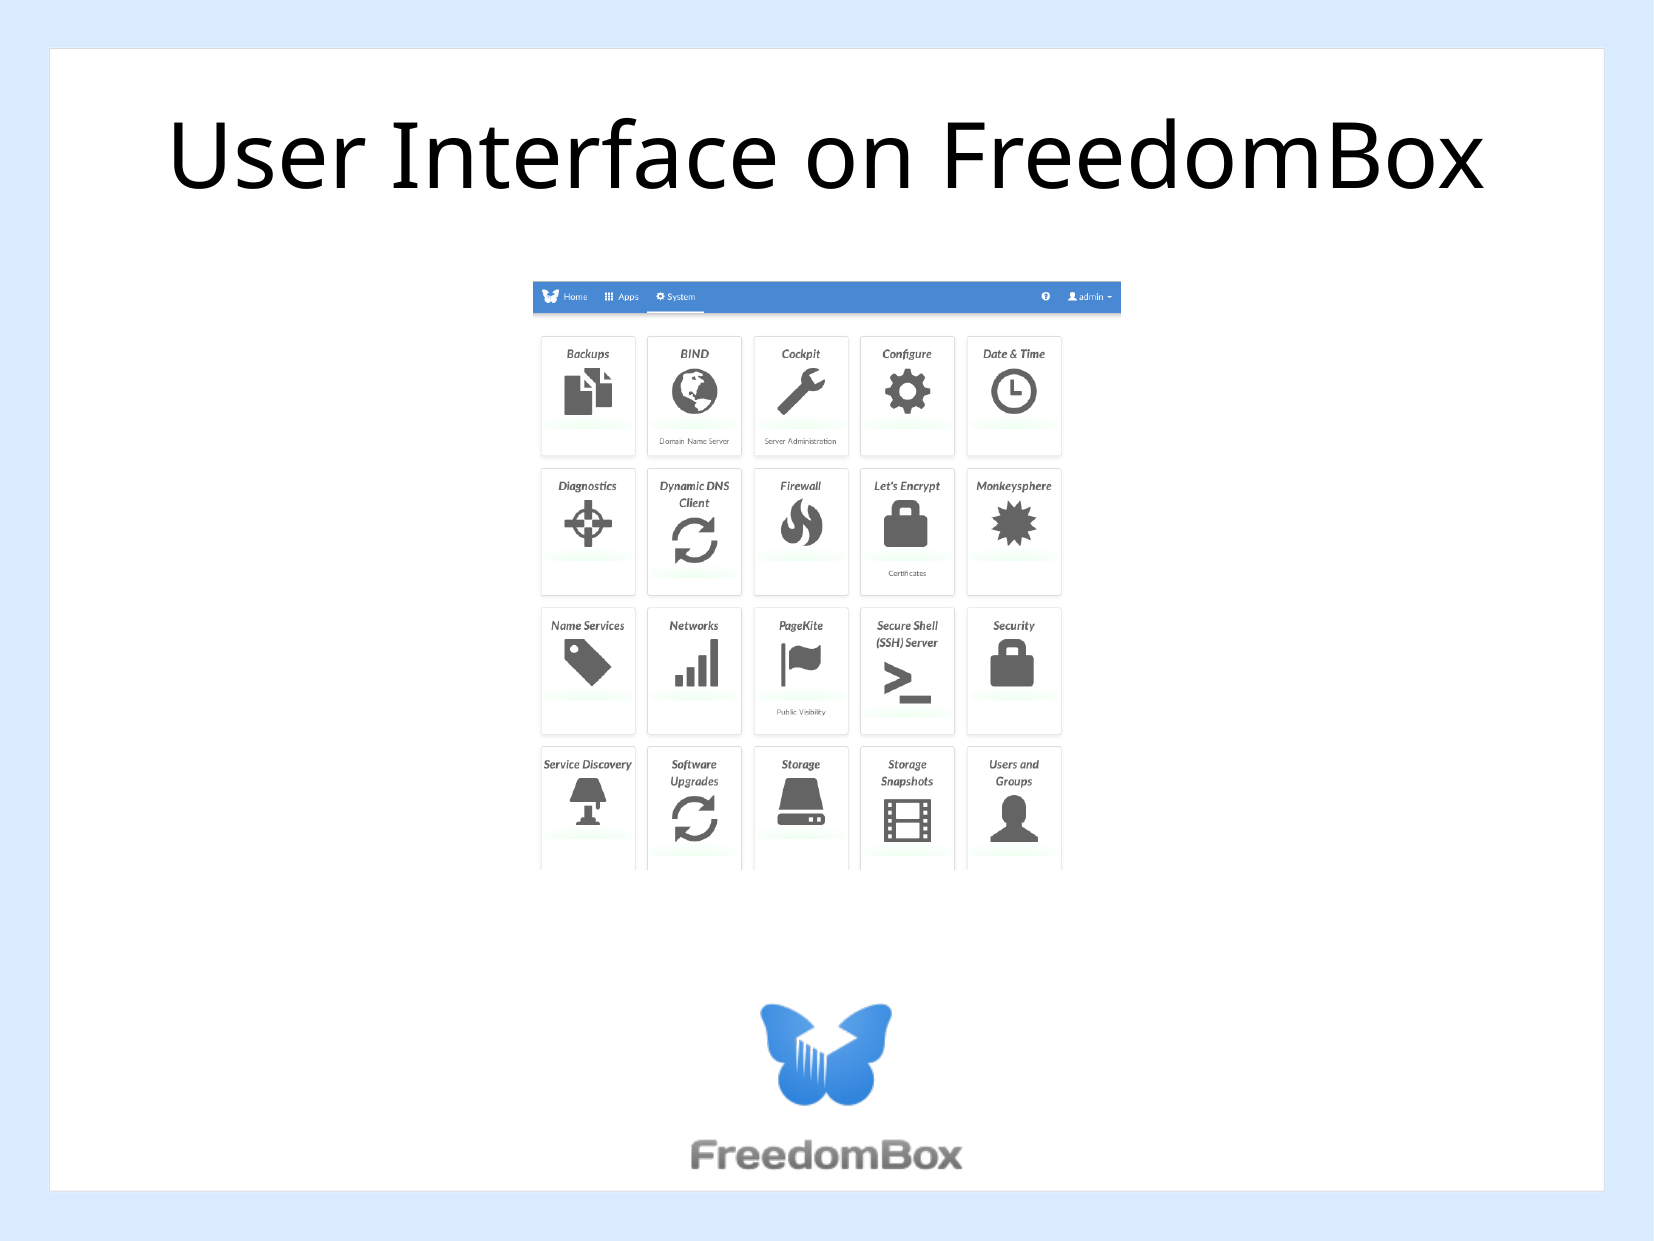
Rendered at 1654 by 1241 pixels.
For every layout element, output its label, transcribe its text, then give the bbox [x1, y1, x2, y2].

title User Interface on FreedomBox [82, 49, 1571, 257]
picture [0, 0, 1654, 1241]
